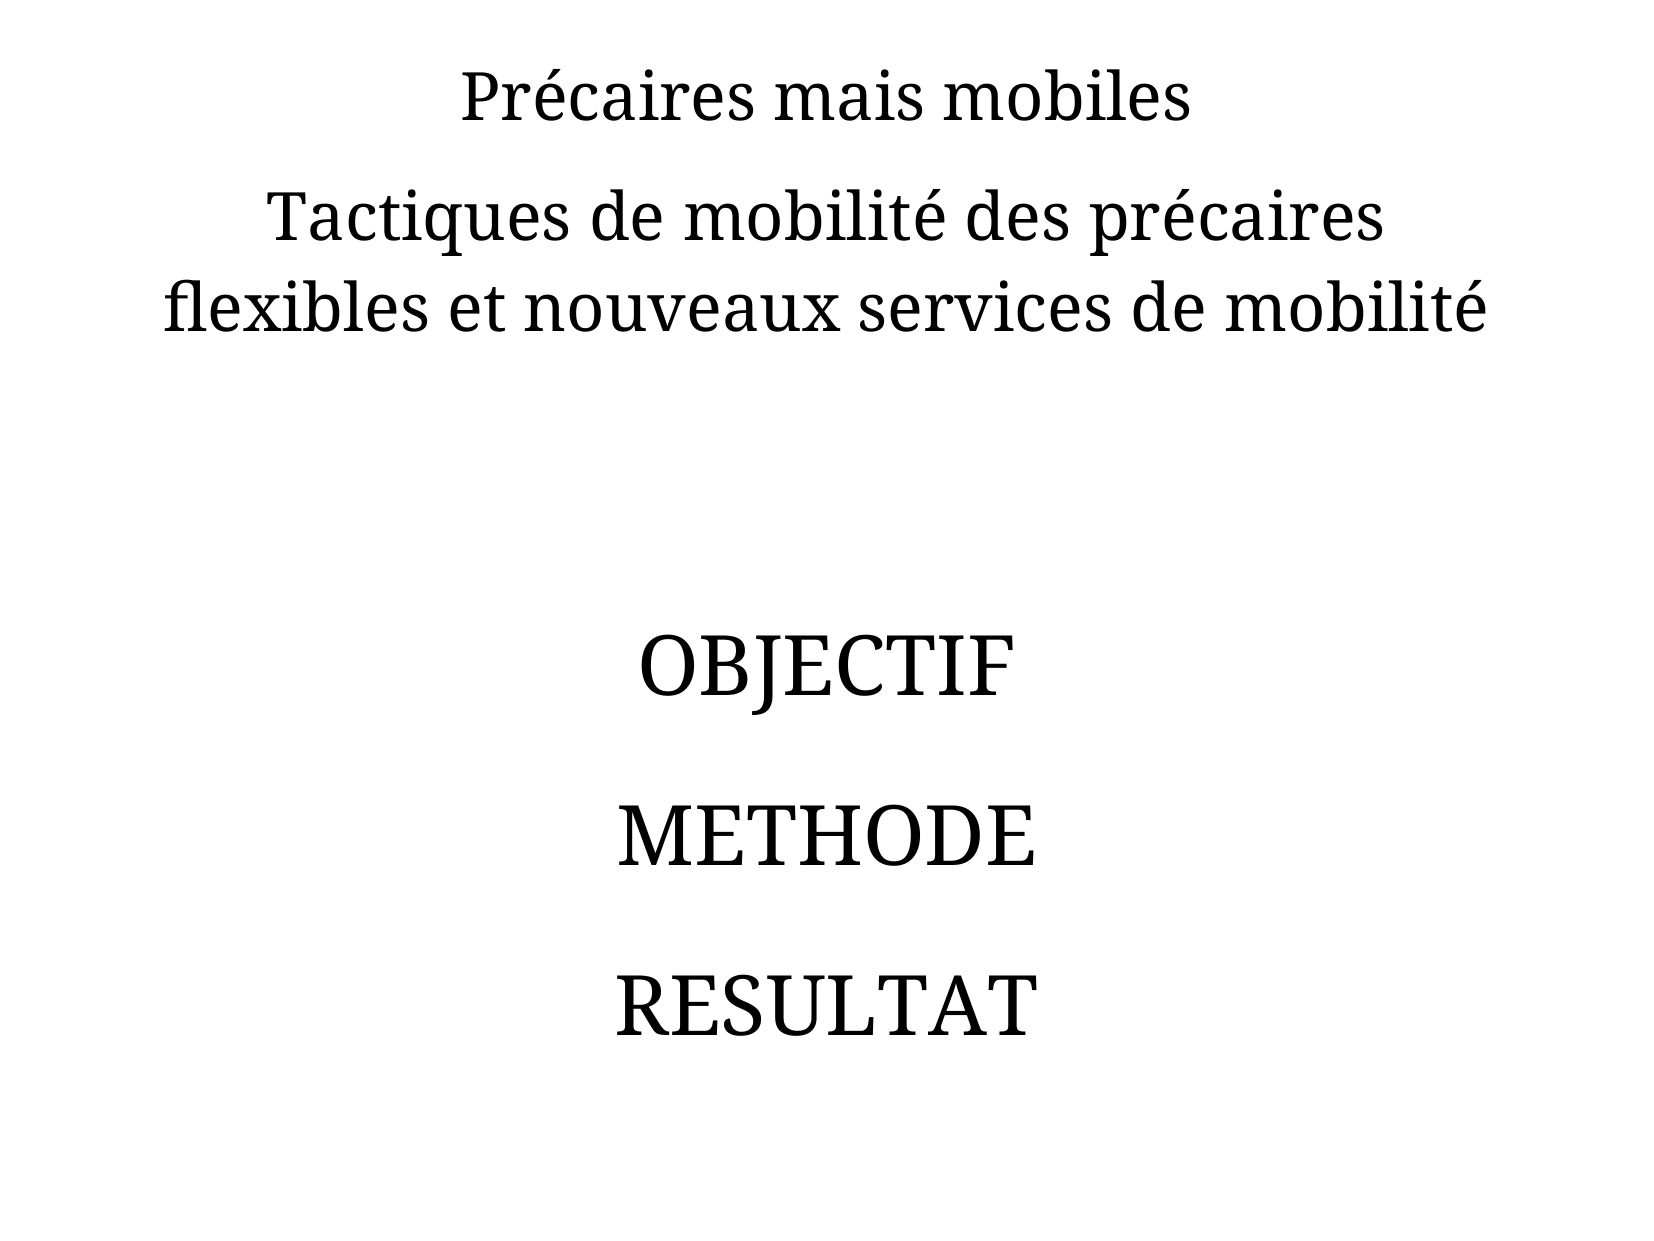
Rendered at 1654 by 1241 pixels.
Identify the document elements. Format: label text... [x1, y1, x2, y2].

text_box OBJECTIF METHODE RESULTAT [147, 541, 1506, 1007]
text_box Précaires mais mobiles Tactiques de mobilité des précaires flexibles et nouveaux services de mobilité [147, 41, 1506, 356]
